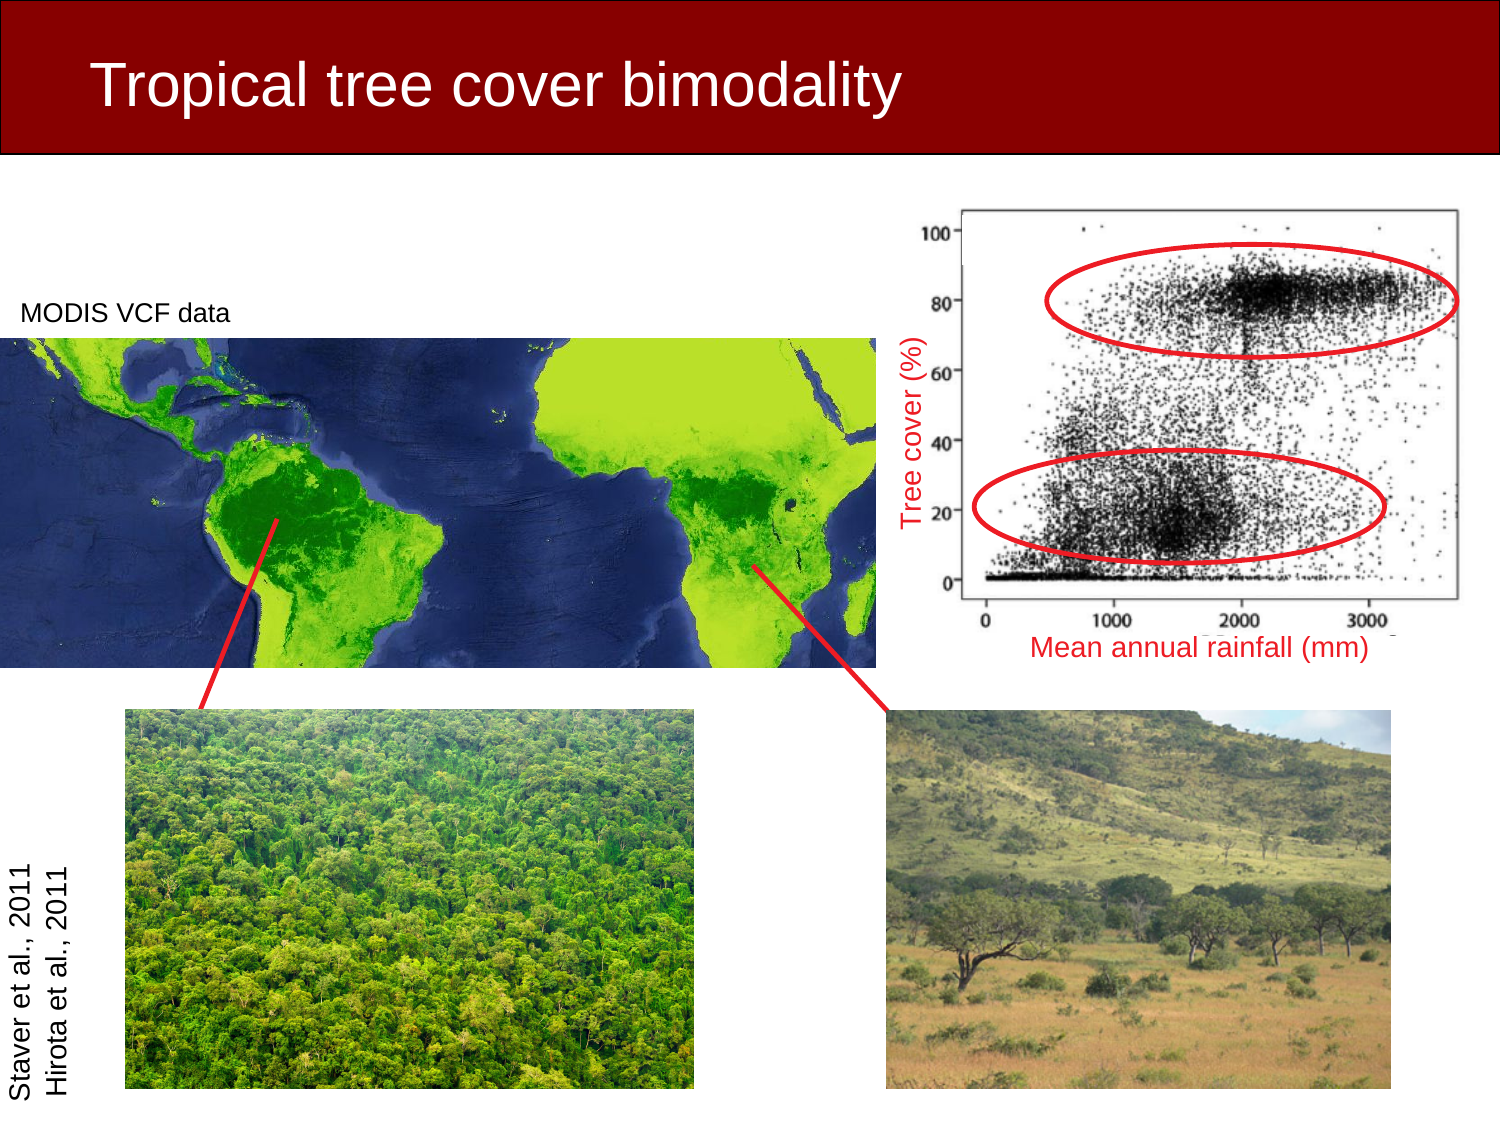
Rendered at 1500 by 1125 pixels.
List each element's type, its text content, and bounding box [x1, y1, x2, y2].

text_box MODIS VCF data [5, 288, 289, 341]
title Tropical tree cover bimodality [74, 3, 1425, 160]
text_box Hirota et al., 2011 [30, 855, 80, 1113]
text_box [0, 0, 1500, 154]
text_box Mean annual rainfall (mm) [1015, 636, 1341, 664]
picture [0, 338, 876, 668]
text_box Staver et al., 2011 [0, 853, 43, 1117]
text_box Tree cover (%) [884, 310, 928, 545]
picture [886, 710, 1391, 1089]
text_box [876, 163, 1500, 685]
picture [125, 709, 694, 1089]
picture [914, 204, 1469, 636]
